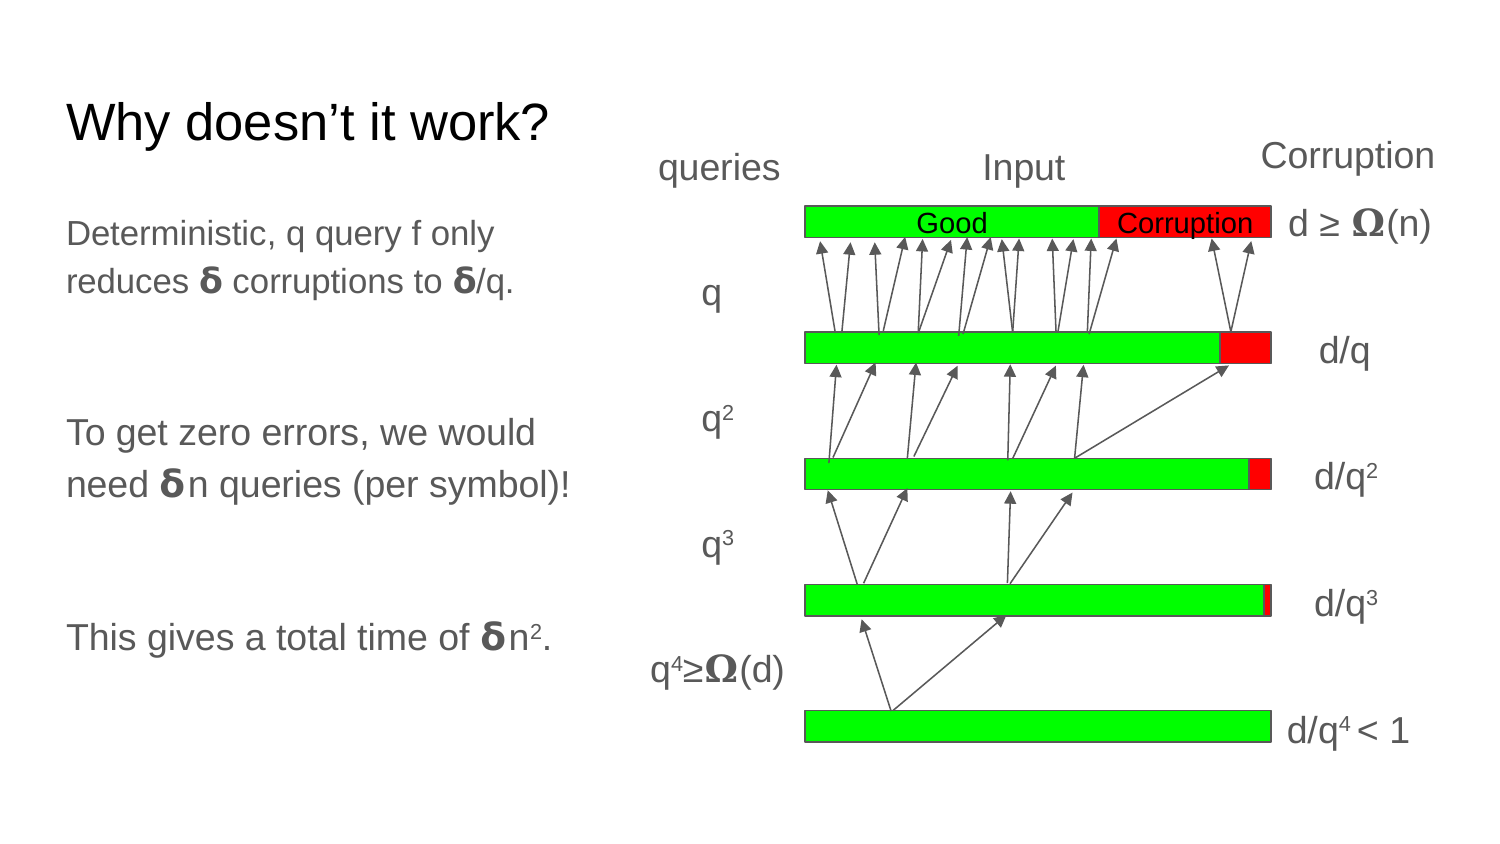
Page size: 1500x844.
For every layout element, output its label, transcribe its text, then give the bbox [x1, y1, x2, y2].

text_box [805, 710, 1271, 742]
text_box q2 [686, 378, 754, 445]
text_box [805, 584, 1272, 616]
text_box [805, 458, 1272, 490]
text_box d/q4 < 1 [1271, 690, 1442, 772]
text_box d/q3 [1299, 563, 1401, 639]
title Why doesn’t it work? [51, 72, 597, 167]
text_box Corruption [1099, 206, 1272, 238]
text_box Input [967, 127, 1092, 194]
text_box q3 [686, 504, 754, 571]
text_box d/q [1303, 310, 1397, 386]
text_box Good [805, 206, 1099, 238]
list Deterministic, q query f only reduces 𝝳 corruptions to 𝝳/q. [51, 189, 597, 316]
text_box q [686, 253, 754, 320]
text_box queries [643, 127, 797, 194]
text_box [805, 332, 1272, 364]
text_box q4≥𝛀(d) [635, 630, 805, 697]
text_box Corruption [1245, 115, 1455, 182]
text_box d ≥ 𝛀(n) [1273, 183, 1455, 259]
text_box d/q2 [1299, 437, 1401, 513]
text_box To get zero errors, we would need 𝝳n queries (per symbol)! This gives a total time of 𝝳n2. [51, 386, 597, 674]
